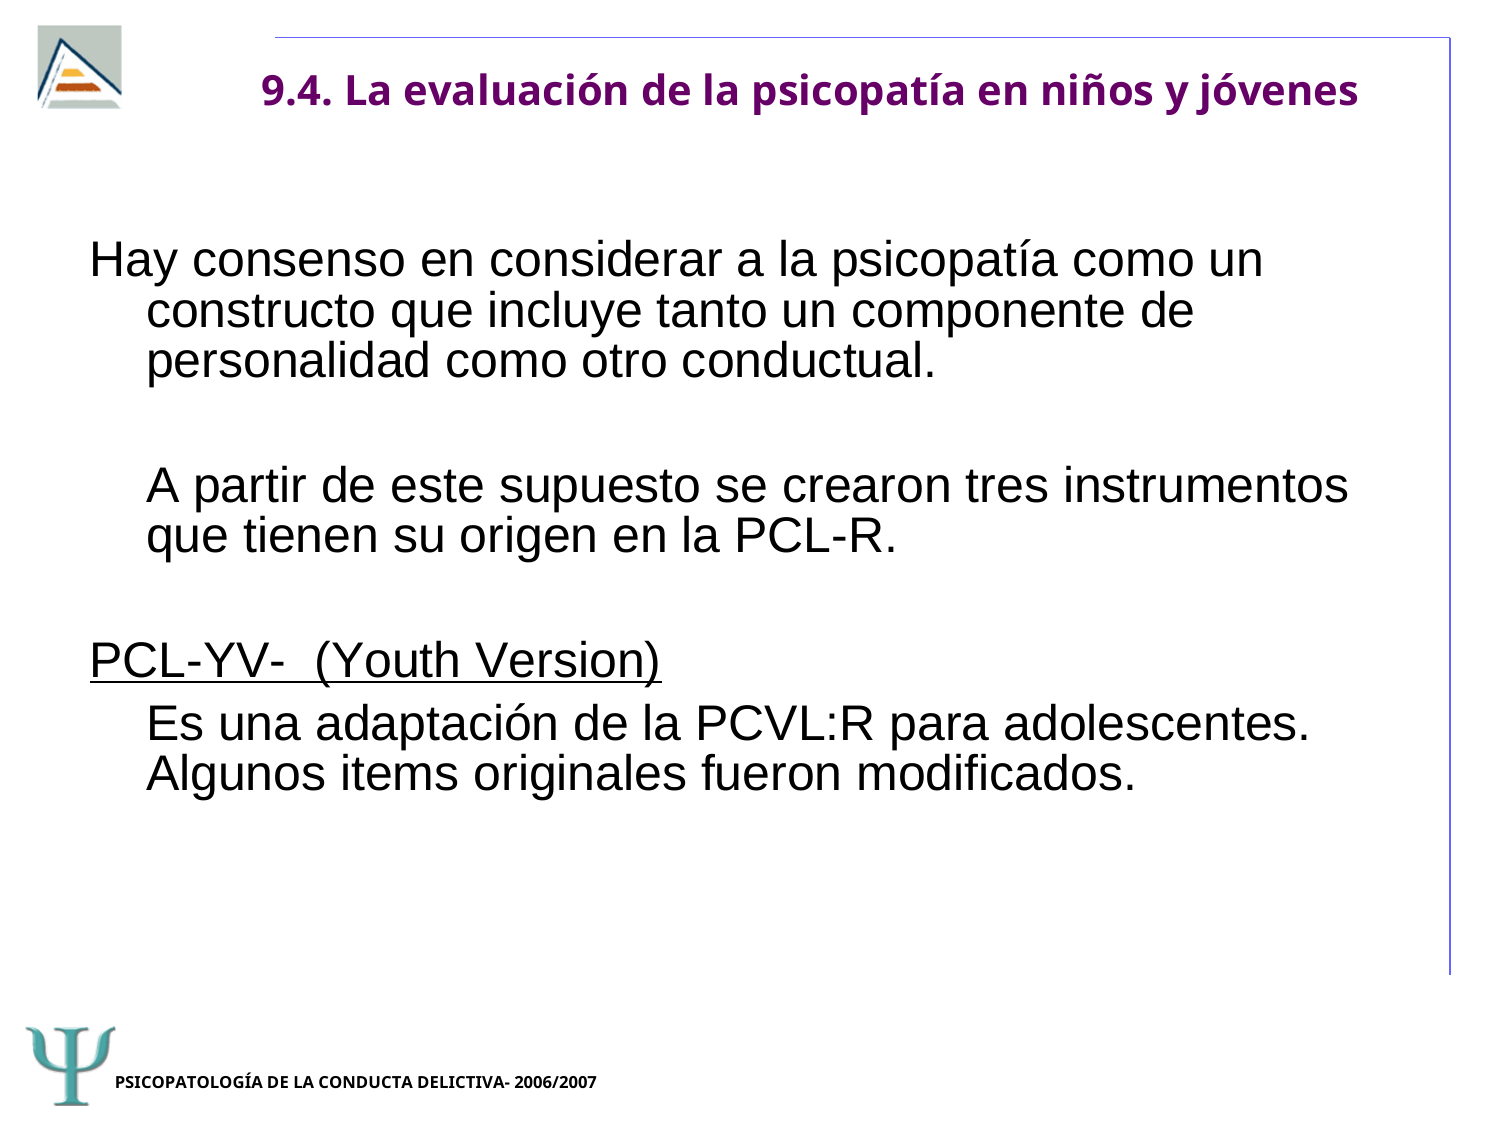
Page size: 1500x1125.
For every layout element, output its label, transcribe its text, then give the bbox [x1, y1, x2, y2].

title 9.4. La evaluación de la psicopatía en niños y jóvenes [230, 42, 1392, 136]
picture [37, 24, 122, 109]
picture [24, 1024, 75, 1106]
list Hay consenso en considerar a la psicopatía como un constructo que incluye tanto un componente de personalidad como otro conductual. A partir de este supuesto se crearon tres instrumentos que tienen su origen en la PCL-R. PCL-YV- (Youth Version) Es una adaptación de la PCVL:R para adolescentes. Algunos items originales fueron modificados. [75, 160, 1426, 1125]
